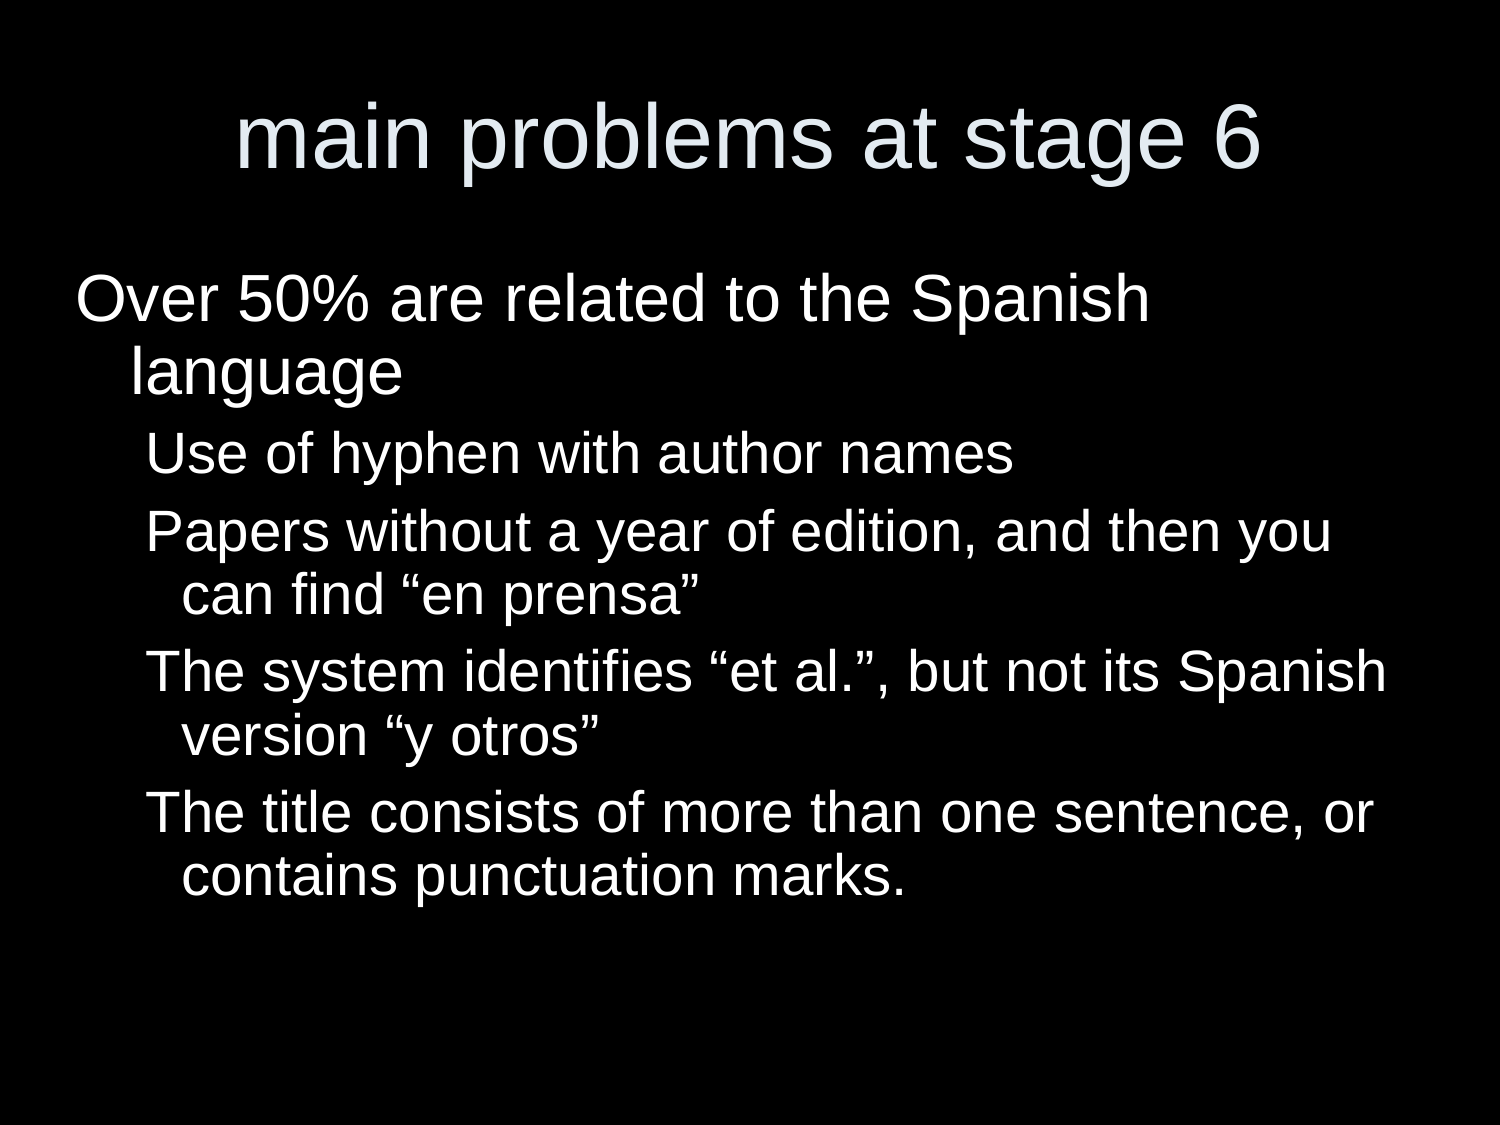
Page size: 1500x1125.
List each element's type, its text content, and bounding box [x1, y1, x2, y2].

title main problems at stage 6 [75, 28, 1426, 250]
list Over 50% are related to the Spanish language Use of hyphen with author names Papers without a year of edition, and then you can find “en prensa” The system identifies “et al.”, but not its Spanish version “y otros” The title consists of more than one sentence, or contains punctuation marks. [75, 262, 1426, 991]
